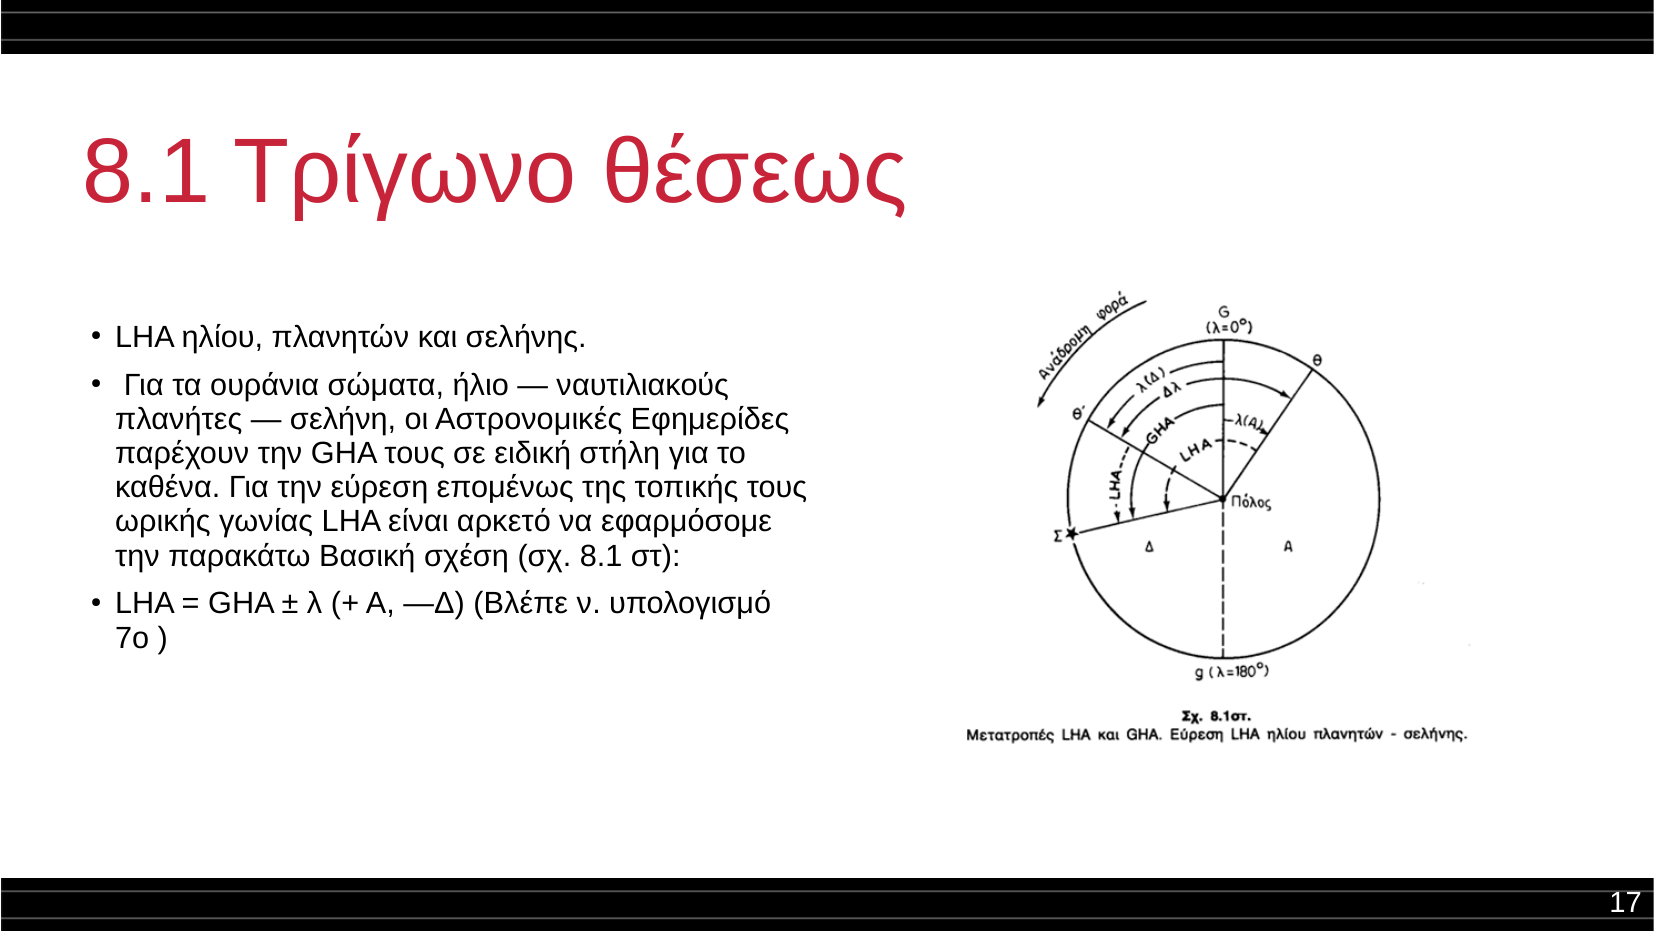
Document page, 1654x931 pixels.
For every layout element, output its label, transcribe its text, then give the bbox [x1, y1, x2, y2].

picture [1, 0, 1654, 54]
picture [1, 878, 1654, 931]
title 8.1 Τρίγωνο θέσεως [82, 92, 1571, 249]
picture [935, 271, 1481, 757]
list LΗΑ ηλίου, πλανητών και σελήνης. Για τα ουράνια σώματα, ήλιο — ναυτιλιακούς πλανήτες — σελήνη, οι Αστρονομικές Εφημερίδες παρέχουν την GHA τους σε ειδική στήλη για το καθένα. Για την εύρεση επομένως της τοπικής τους ωρικής γωνίας LΗΑ είναι αρκετό να εφαρμόσομε την παρακάτω Βασική σχέση (σχ. 8.1 στ): LΗΑ = GΗΑ ± λ (+ Α, —Δ) (Βλέπε ν. υπολογισμό 7ο ) [82, 271, 809, 758]
